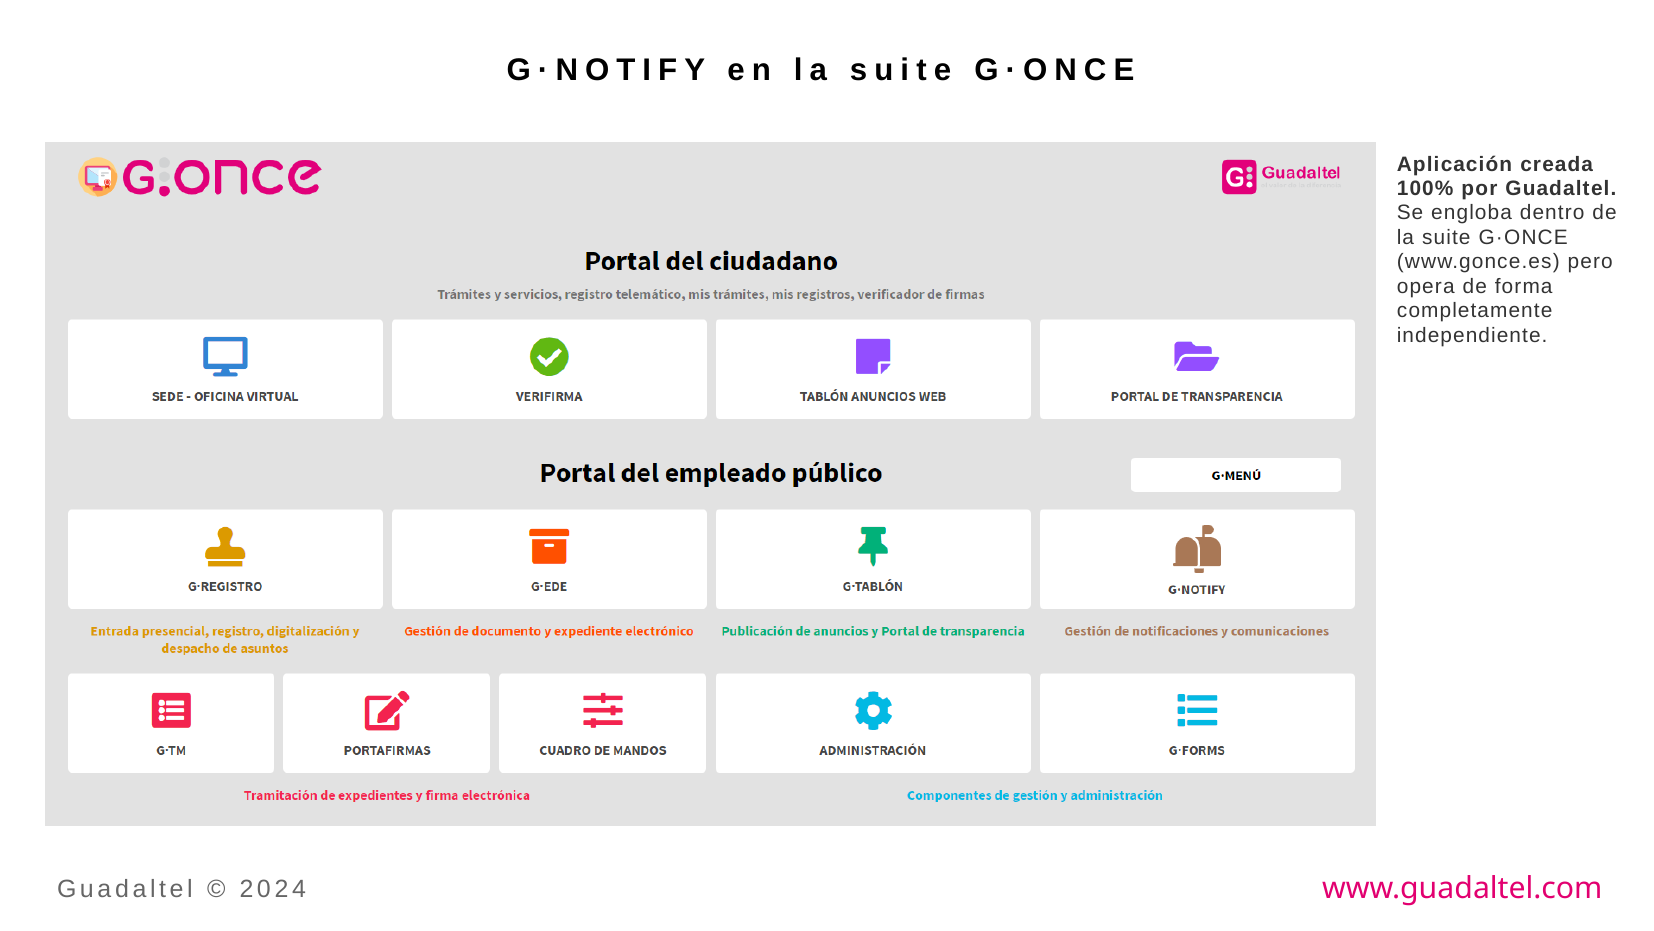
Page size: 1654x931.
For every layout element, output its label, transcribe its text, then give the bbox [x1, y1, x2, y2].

text_box Aplicación creada 100% por Guadaltel. Se engloba dentro de la suite G·ONCE (www.gonce.es) pero opera de forma completamente independiente. [1382, 143, 1635, 354]
picture [45, 142, 1376, 826]
text_box G·NOTIFY en la suite G·ONCE [0, 36, 1648, 103]
text_box Guadaltel © 2024 [42, 861, 322, 914]
text_box www.guadaltel.com [1307, 862, 1630, 913]
